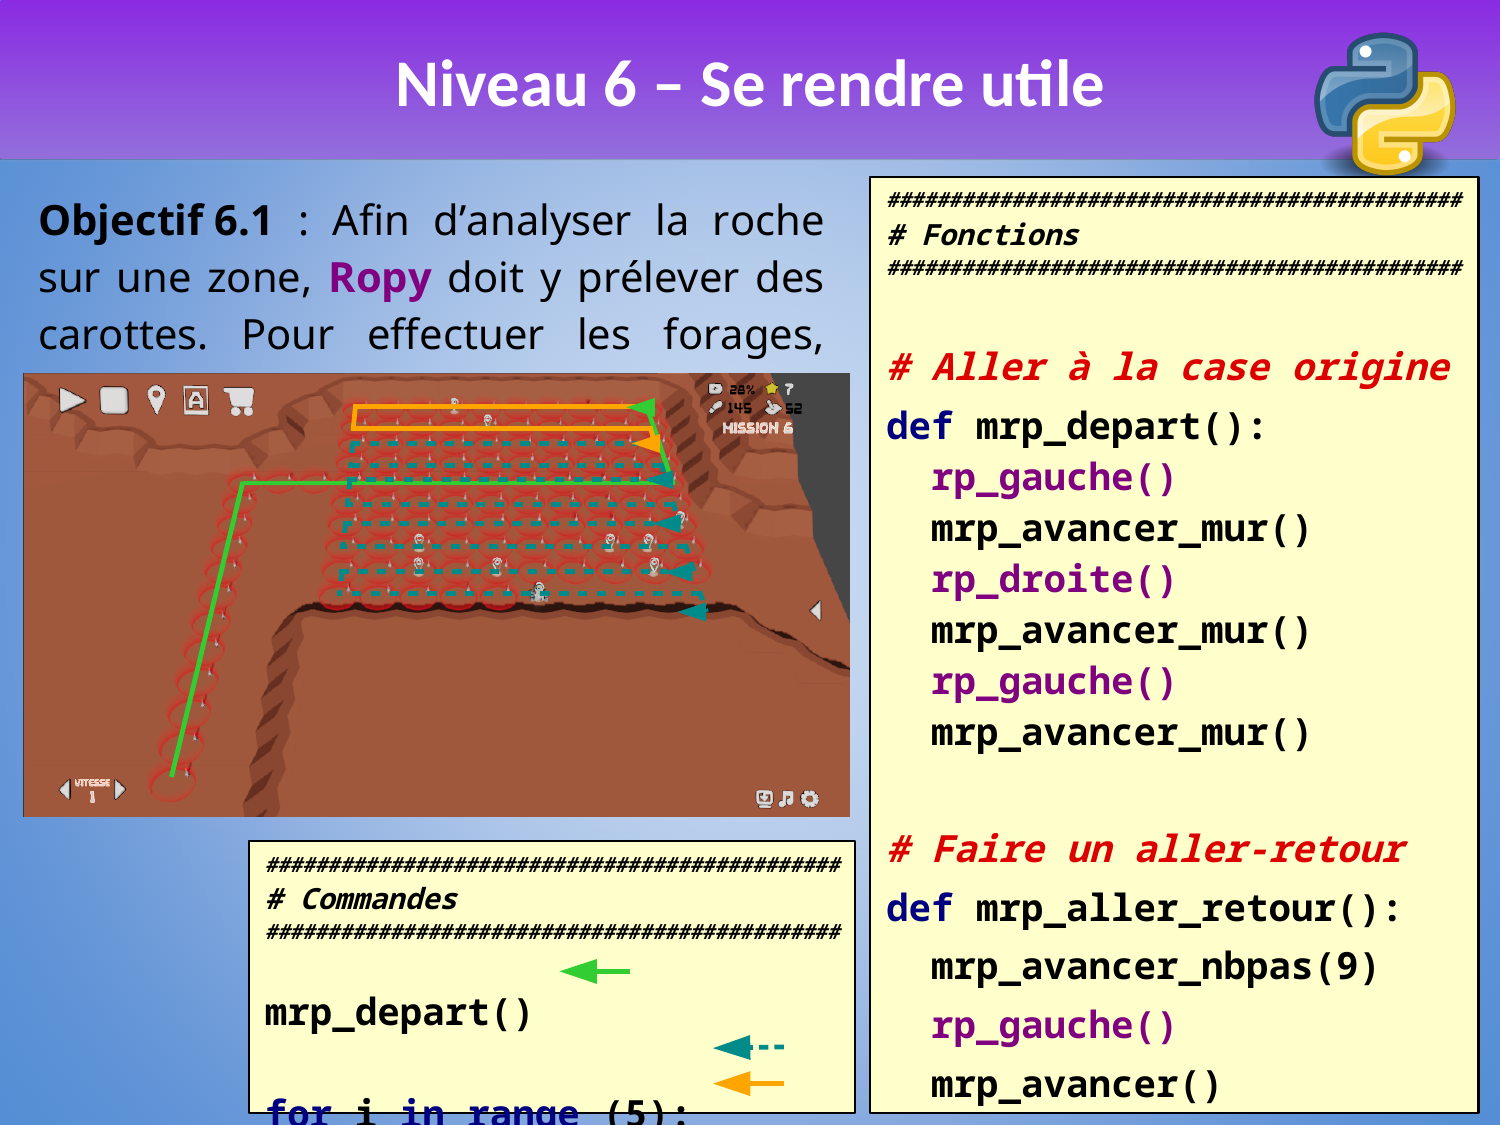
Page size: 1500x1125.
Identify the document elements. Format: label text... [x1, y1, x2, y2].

text_box ############################################## # Fonctions ############################################## # Aller à la case origine def mrp_depart(): rp_gauche() mrp_avancer_mur() rp_droite() mrp_avancer_mur() rp_gauche() mrp_avancer_mur() # Faire un aller-retour def mrp_aller_retour(): mrp_avancer_nbpas(9) rp_gauche() mrp_avancer() rp_gauche() mrp_avancer_nbpas(9) rp_droite() mrp_avancer() rp_droite() [870, 177, 1479, 1114]
picture [479, 1114, 498, 1125]
picture [369, 1114, 408, 1125]
text_box ############################################## # Commandes ############################################## mrp_depart() for i in range (5): mrp_aller_retour() [249, 841, 856, 1114]
picture [277, 1114, 291, 1125]
picture [614, 1114, 638, 1125]
text_box Objectif 6.1 : Afin d’analyser la roche sur une zone, Ropy doit y prélever des carottes. Pour effectuer les forages, Ropy doit passer sur toutes les cases. [23, 183, 840, 373]
picture [533, 1114, 538, 1125]
picture [541, 1114, 549, 1123]
picture [554, 1114, 562, 1125]
picture [496, 1118, 504, 1123]
picture [509, 1114, 514, 1125]
picture [305, 1114, 316, 1125]
picture [520, 1114, 527, 1125]
picture [414, 1114, 424, 1125]
picture [321, 1114, 363, 1125]
picture [443, 1114, 474, 1125]
picture [294, 1114, 302, 1123]
picture [430, 1114, 437, 1125]
picture [564, 1114, 610, 1125]
picture [641, 1114, 658, 1125]
text_box Niveau 6 – Se rendre utile [0, 0, 1500, 159]
picture [0, 29, 1500, 1125]
